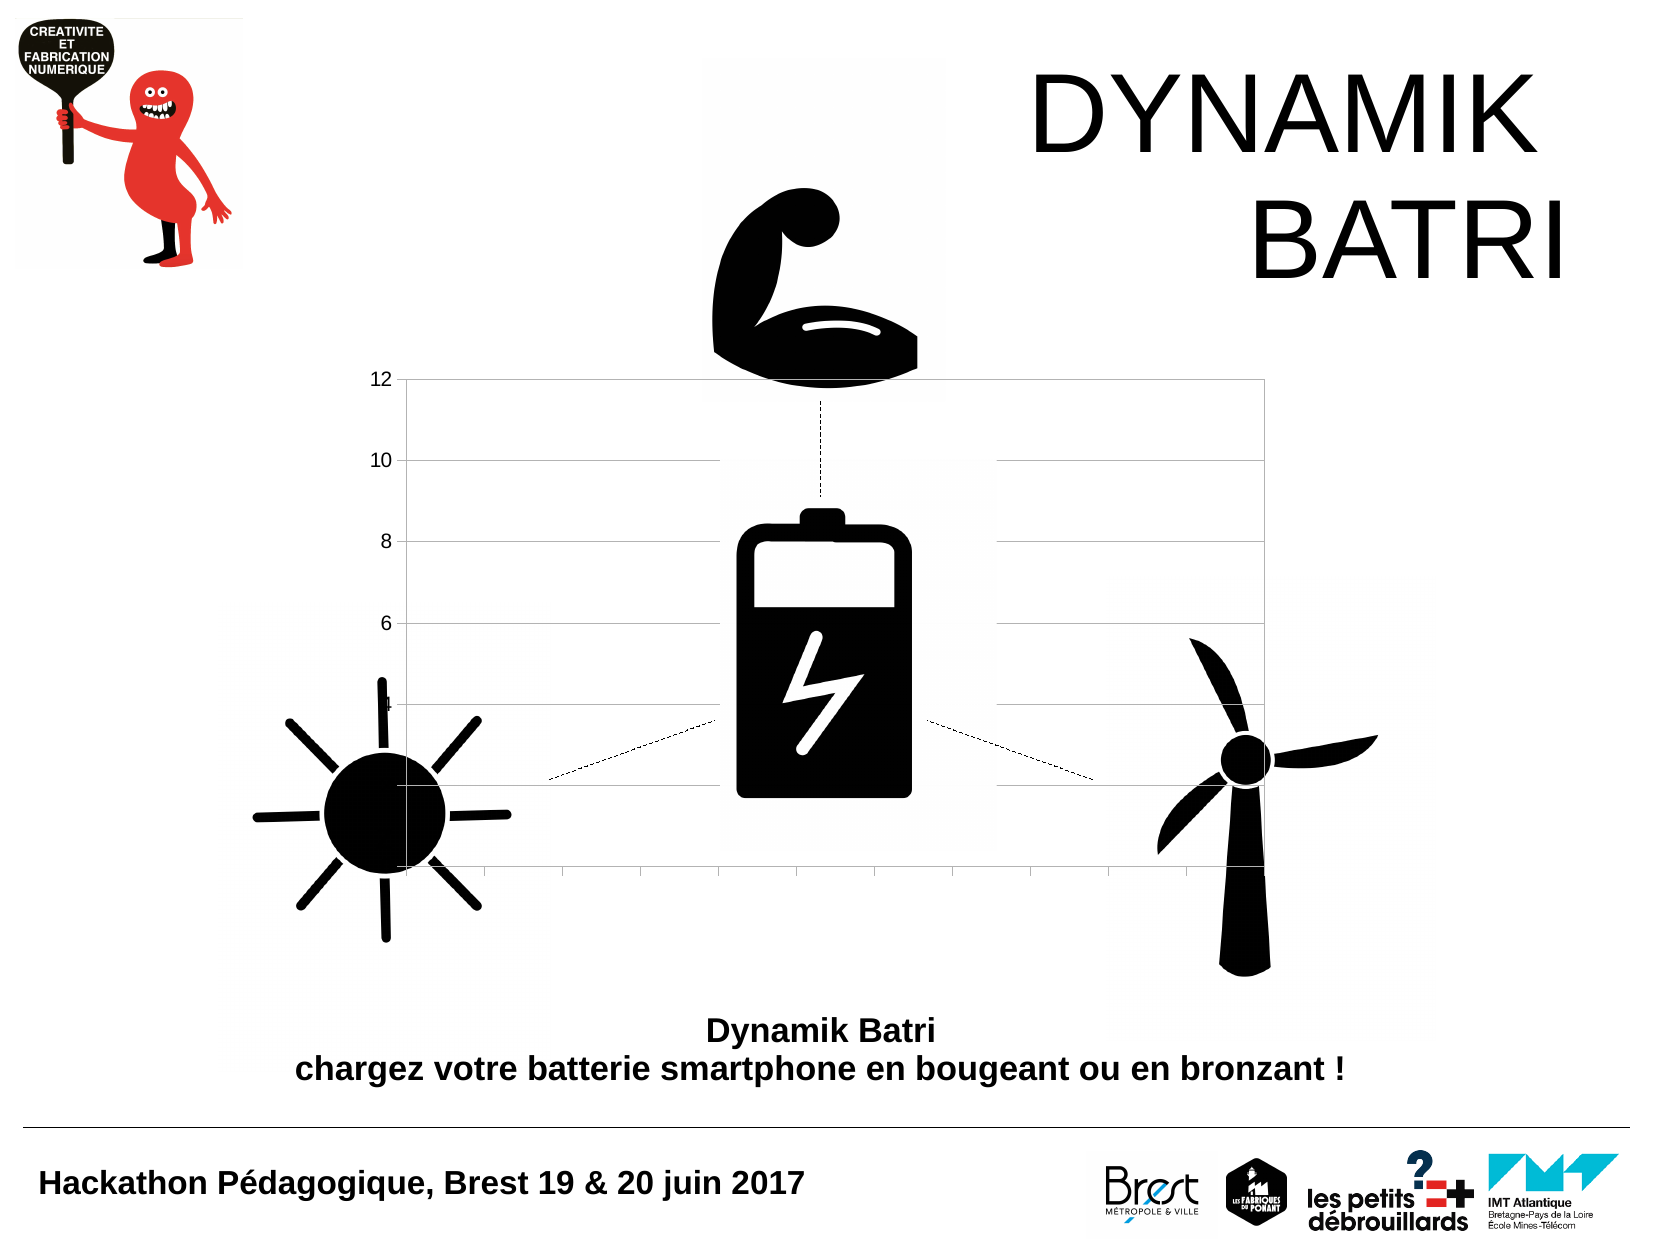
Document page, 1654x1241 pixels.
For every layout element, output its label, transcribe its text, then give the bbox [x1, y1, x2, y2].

picture [1106, 576, 1436, 1041]
picture [1226, 1158, 1287, 1226]
picture [15, 18, 243, 269]
picture [702, 303, 946, 357]
picture [218, 602, 551, 1003]
picture [720, 459, 997, 851]
text_box Dynamik Batri chargez votre batterie smartphone en bougeant ou en bronzant ! [200, 1003, 1441, 1103]
picture [1488, 1153, 1619, 1229]
text_box Hackathon Pédagogique, Brest 19 & 20 juin 2017 [23, 1157, 945, 1210]
chart [350, 357, 1296, 889]
title DYNAMIK BATRI [236, 51, 1571, 303]
picture [1086, 1151, 1218, 1240]
picture [1308, 1150, 1474, 1231]
